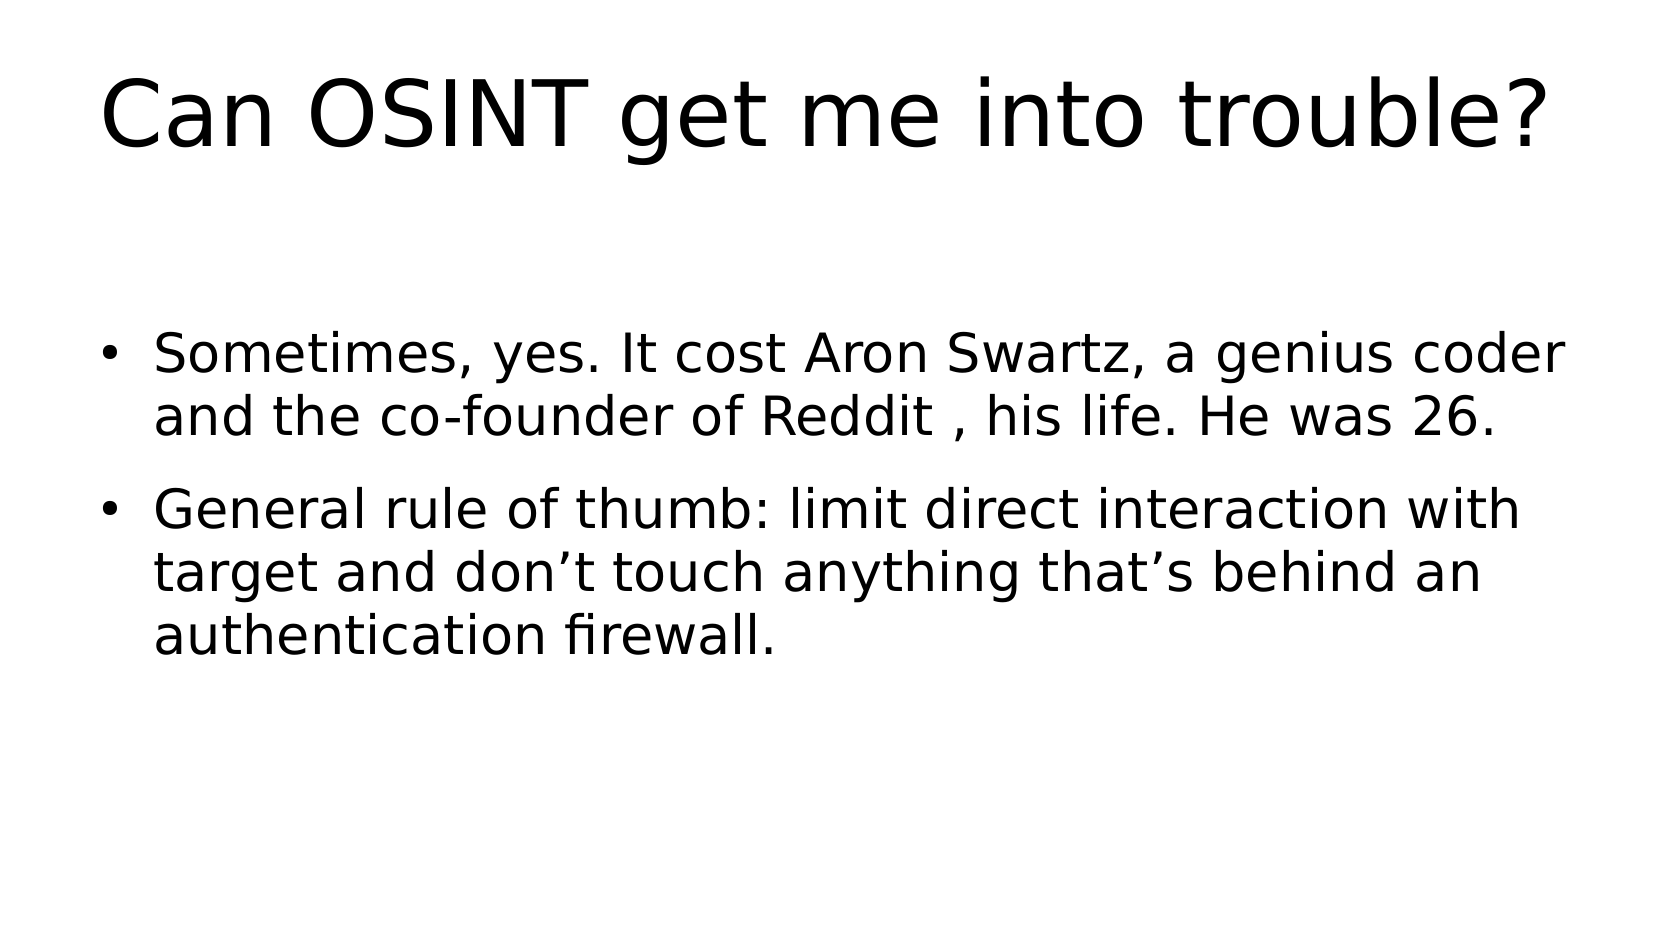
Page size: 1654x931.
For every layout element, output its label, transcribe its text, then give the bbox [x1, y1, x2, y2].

title Can OSINT get me into trouble? [82, 37, 1571, 193]
list Sometimes, yes. It cost Aron Swartz, a genius coder and the co-founder of Reddit , his life. He was 26. General rule of thumb: limit direct interaction with target and don’t touch anything that’s behind an authentication firewall. [82, 322, 1571, 766]
